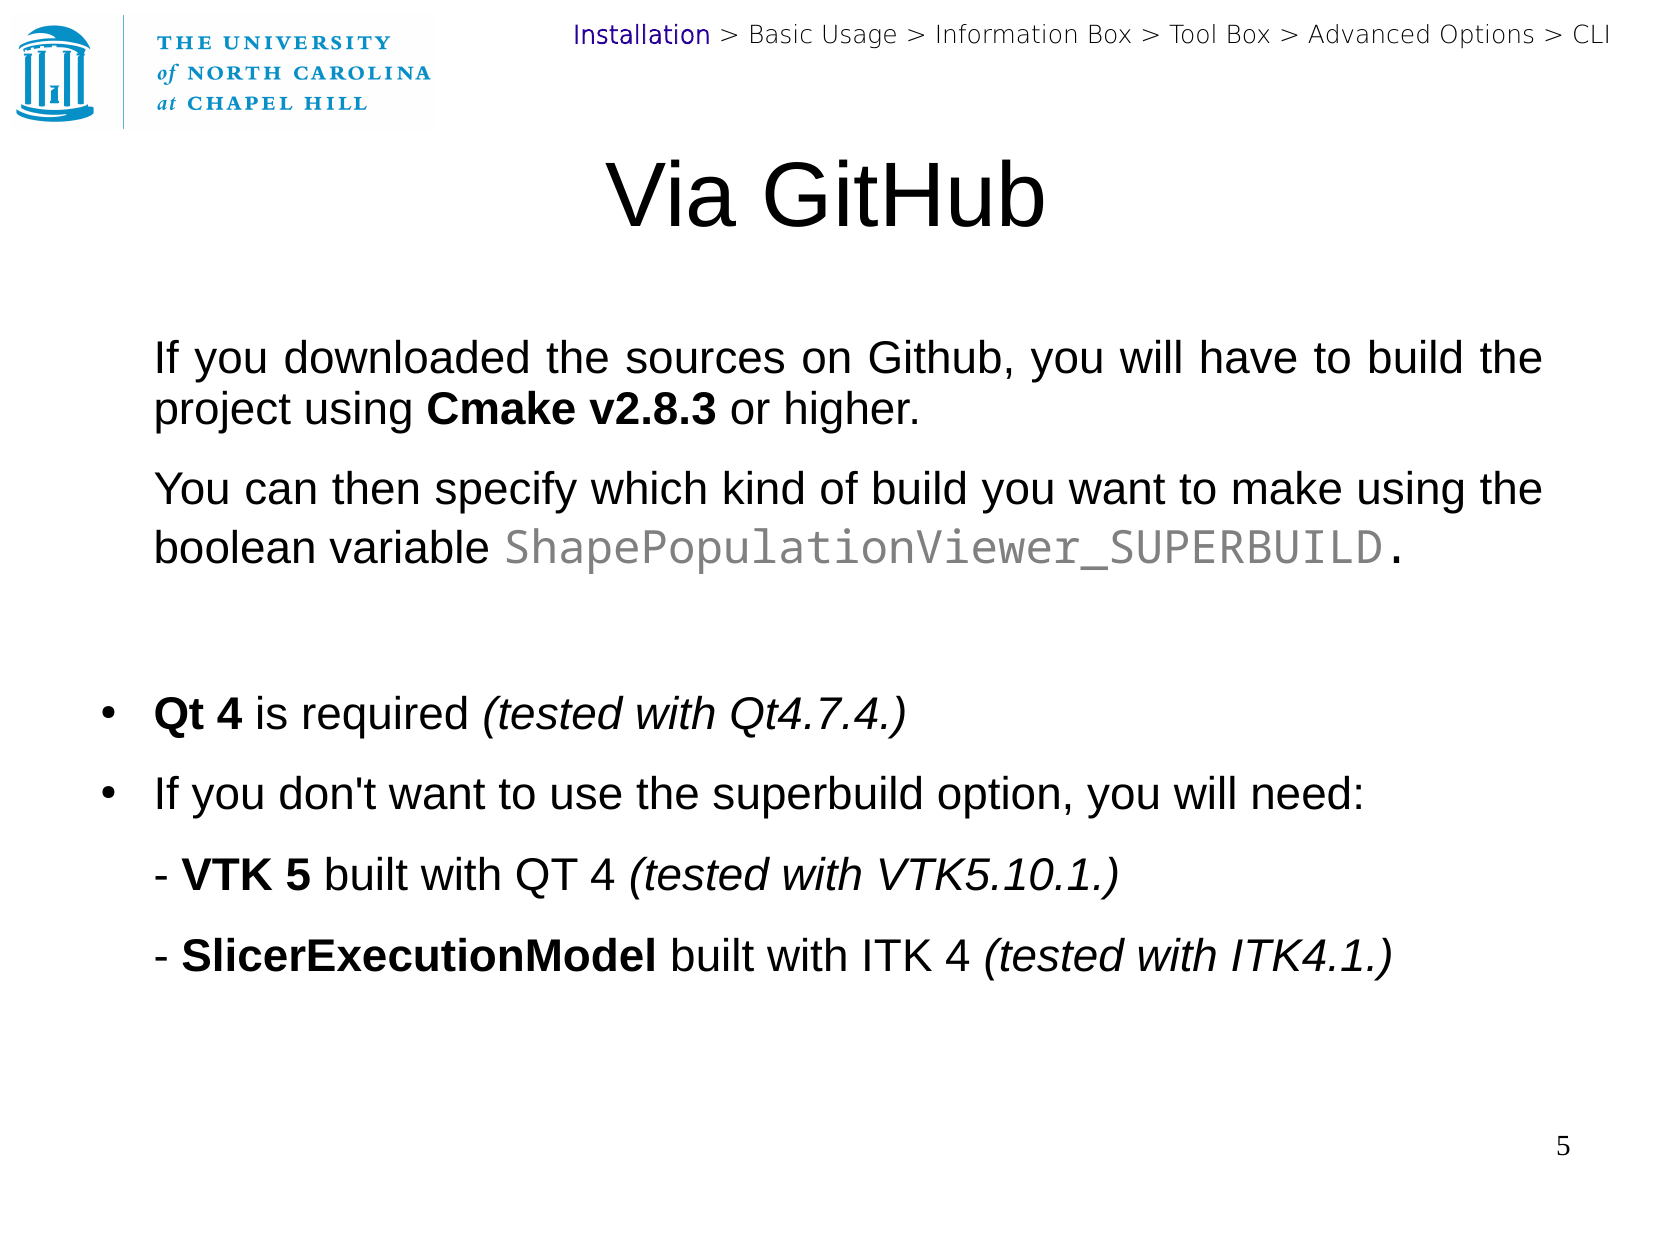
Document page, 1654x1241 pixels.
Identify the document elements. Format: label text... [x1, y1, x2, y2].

title Via GitHub [82, 90, 1571, 298]
text_box Installation > Basic Usage > Information Box > Tool Box > Advanced Options > CLI [558, 12, 1654, 57]
picture [11, 12, 436, 132]
list If you downloaded the sources on Github, you will have to build the project using Cmake v2.8.3 or higher. You can then specify which kind of build you want to make using the boolean variable ShapePopulationViewer_SUPERBUILD. Qt 4 is required (tested with Qt4.7.4.) If you don't want to use the superbuild option, you will need: - VTK 5 built with QT 4 (tested with VTK5.10.1.) - SlicerExecutionModel built with ITK 4 (tested with ITK4.1.) [82, 331, 1546, 1150]
